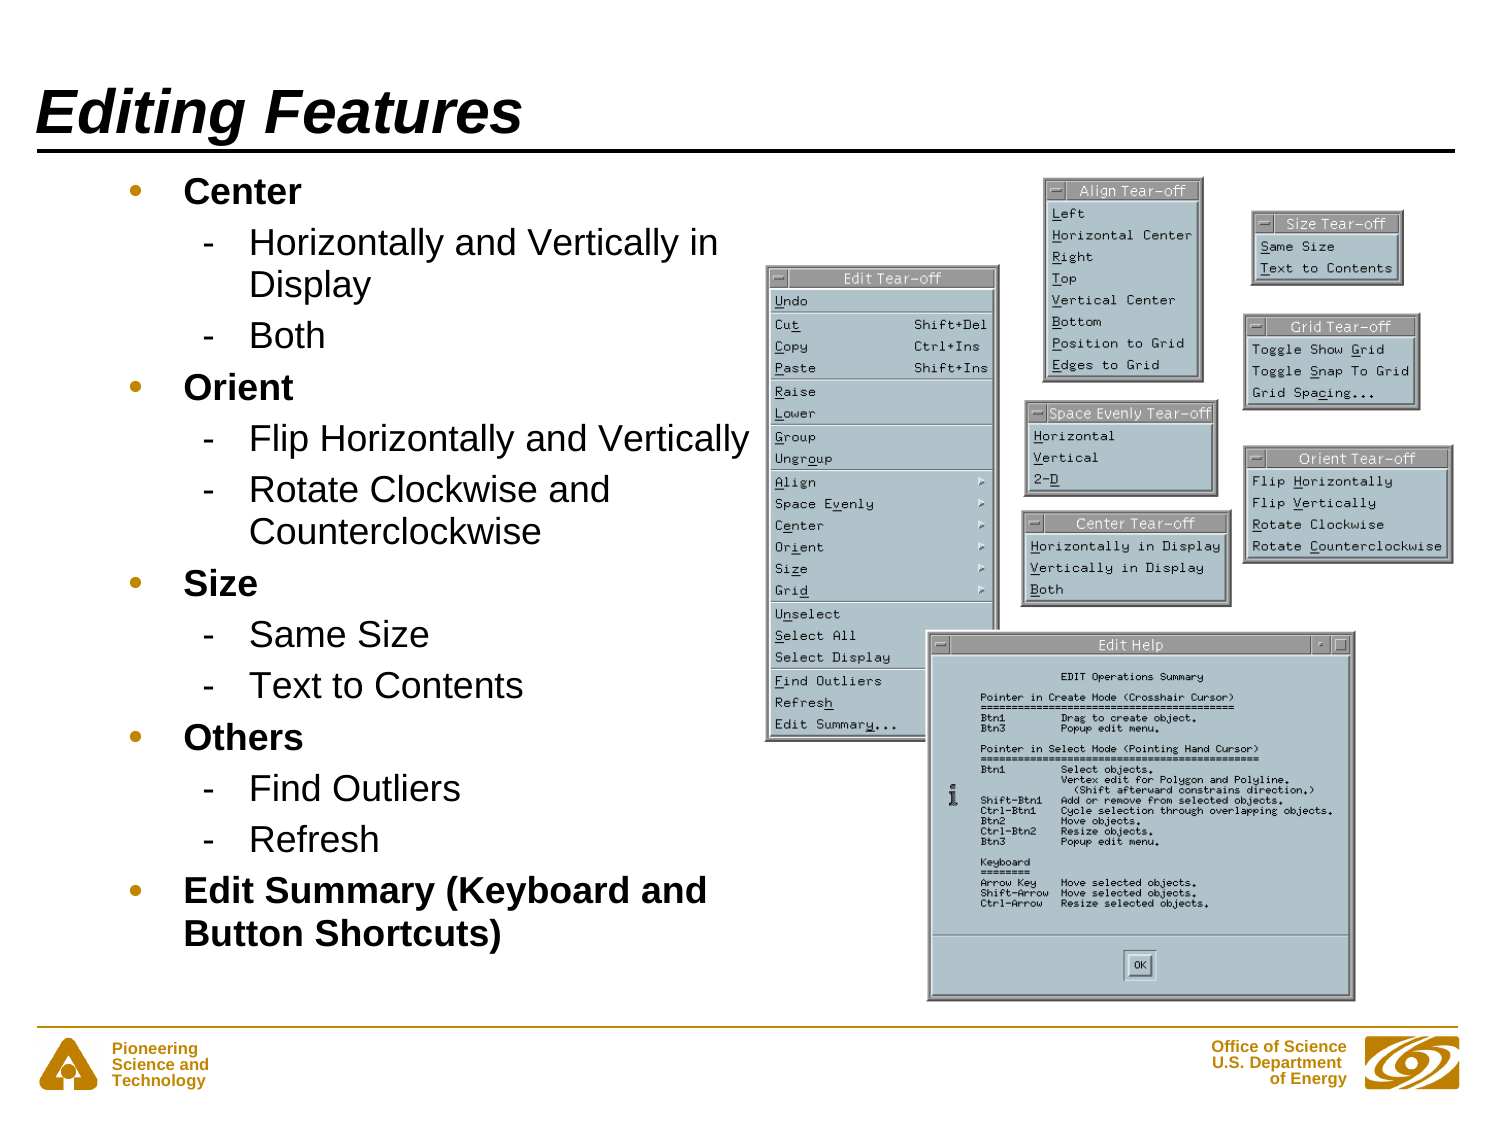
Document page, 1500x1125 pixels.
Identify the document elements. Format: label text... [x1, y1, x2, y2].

picture [746, 154, 1470, 1021]
title Editing Features [21, 75, 1459, 154]
list Center Horizontally and Vertically in Display Both Orient Flip Horizontally and Vertically Rotate Clockwise and Counterclockwise Size Same Size Text to Contents Others Find Outliers Refresh Edit Summary (Keyboard and Button Shortcuts) [112, 162, 772, 1059]
picture [35, 1034, 101, 1094]
picture [1362, 1032, 1463, 1093]
